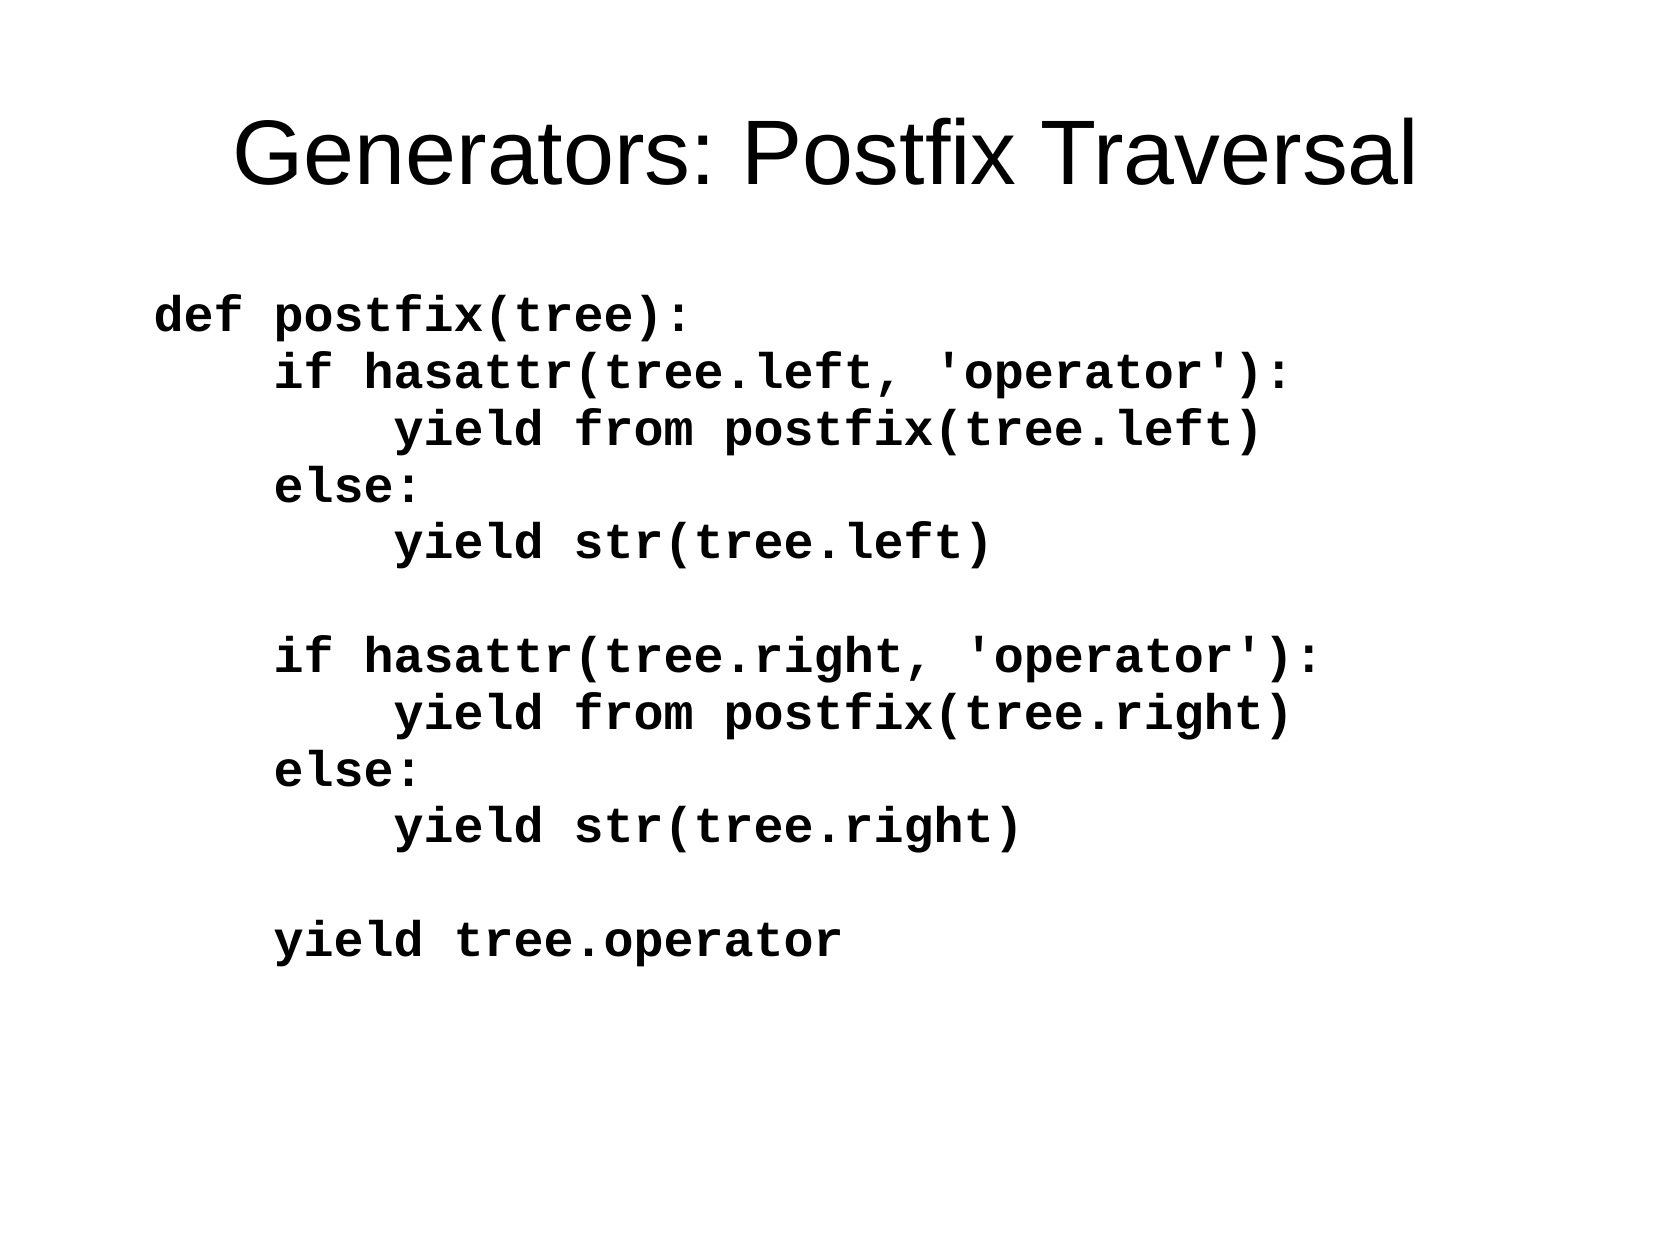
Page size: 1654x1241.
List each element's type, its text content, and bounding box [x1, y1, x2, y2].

title Generators: Postfix Traversal [82, 49, 1571, 257]
list def postfix(tree): if hasattr(tree.left, 'operator'): yield from postfix(tree.left) else: yield str(tree.left) if hasattr(tree.right, 'operator'): yield from postfix(tree.right) else: yield str(tree.right) yield tree.operator [82, 290, 1571, 1010]
